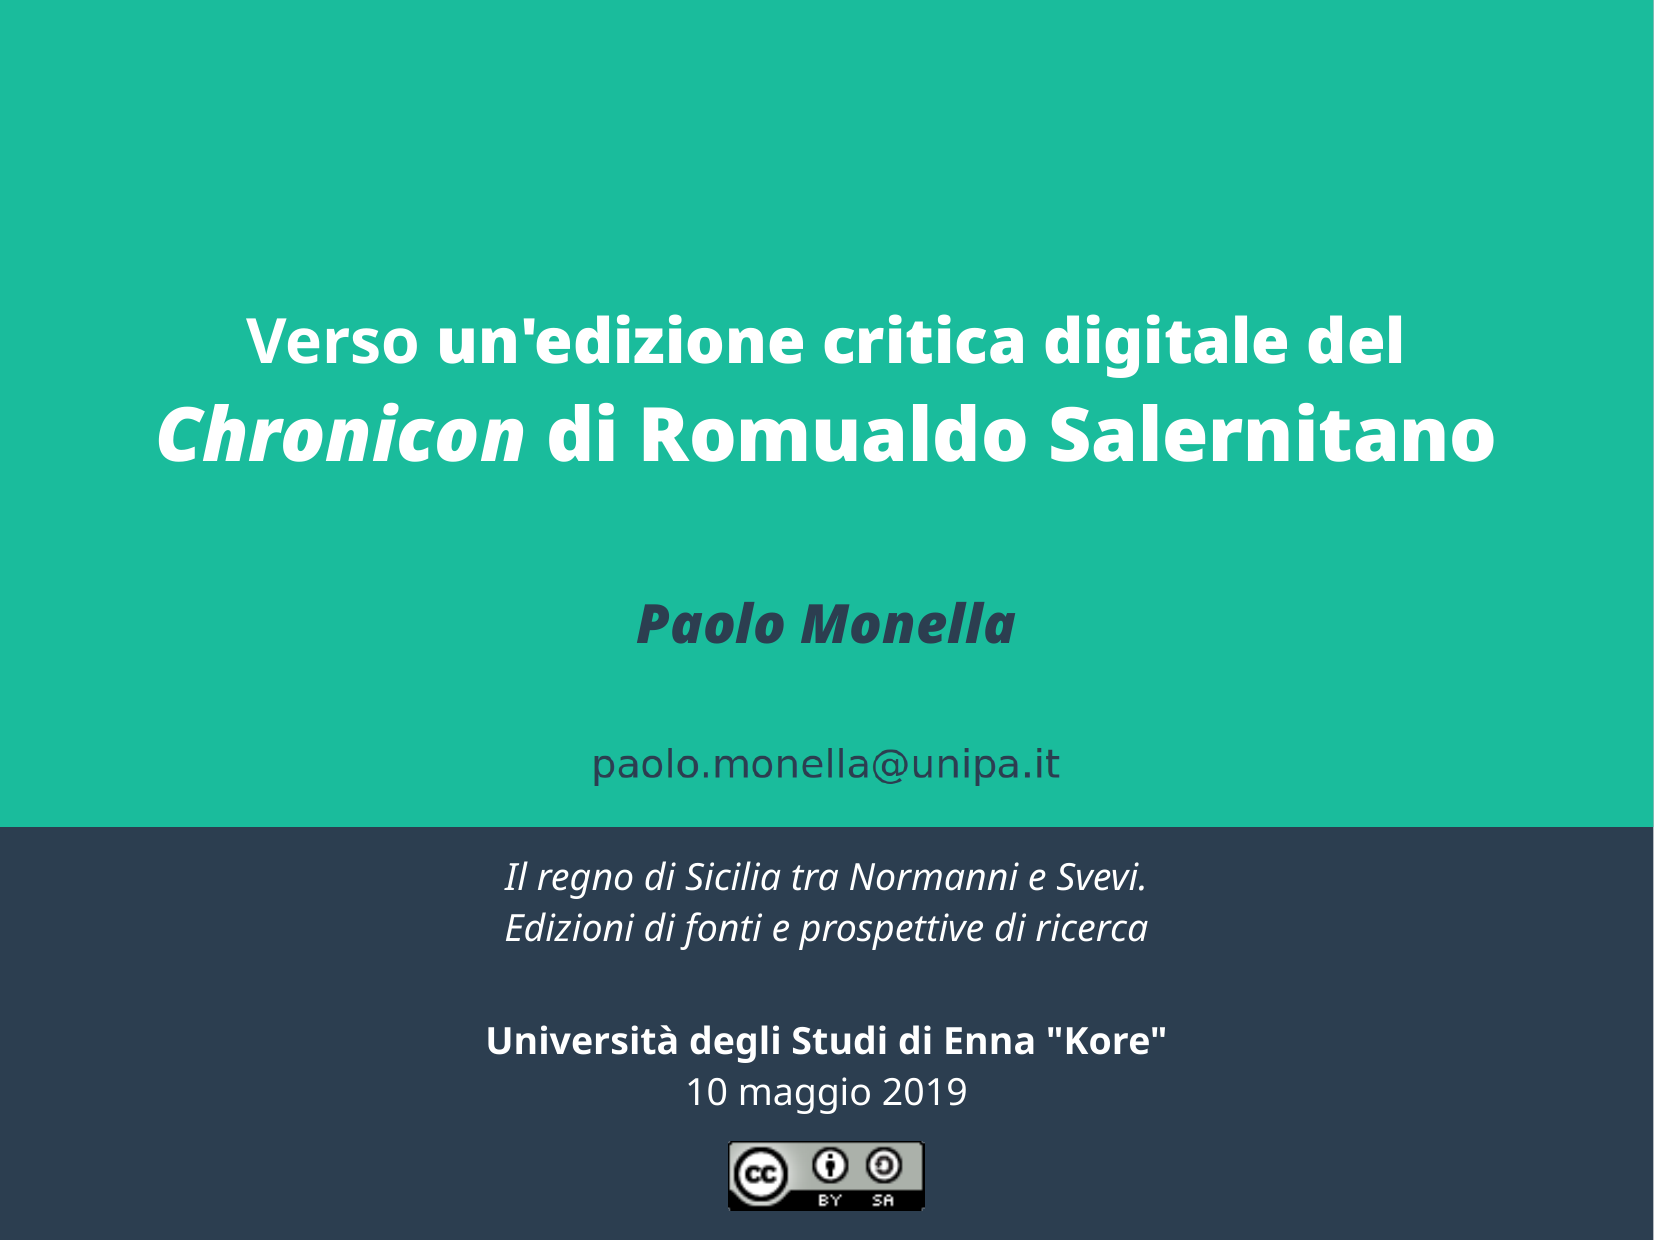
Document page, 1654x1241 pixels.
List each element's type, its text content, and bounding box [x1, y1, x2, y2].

title Verso un'edizione critica digitale del Chronicon di Romualdo Salernitano Paolo Monella [59, 221, 1595, 634]
subtitle Il regno di Sicilia tra Normanni e Svevi. Edizioni di fonti e prospettive di ricerca Università degli Studi di Enna "Kore" 10 maggio 2019 [59, 820, 1595, 1146]
picture [583, 744, 1069, 794]
picture [728, 1141, 925, 1211]
